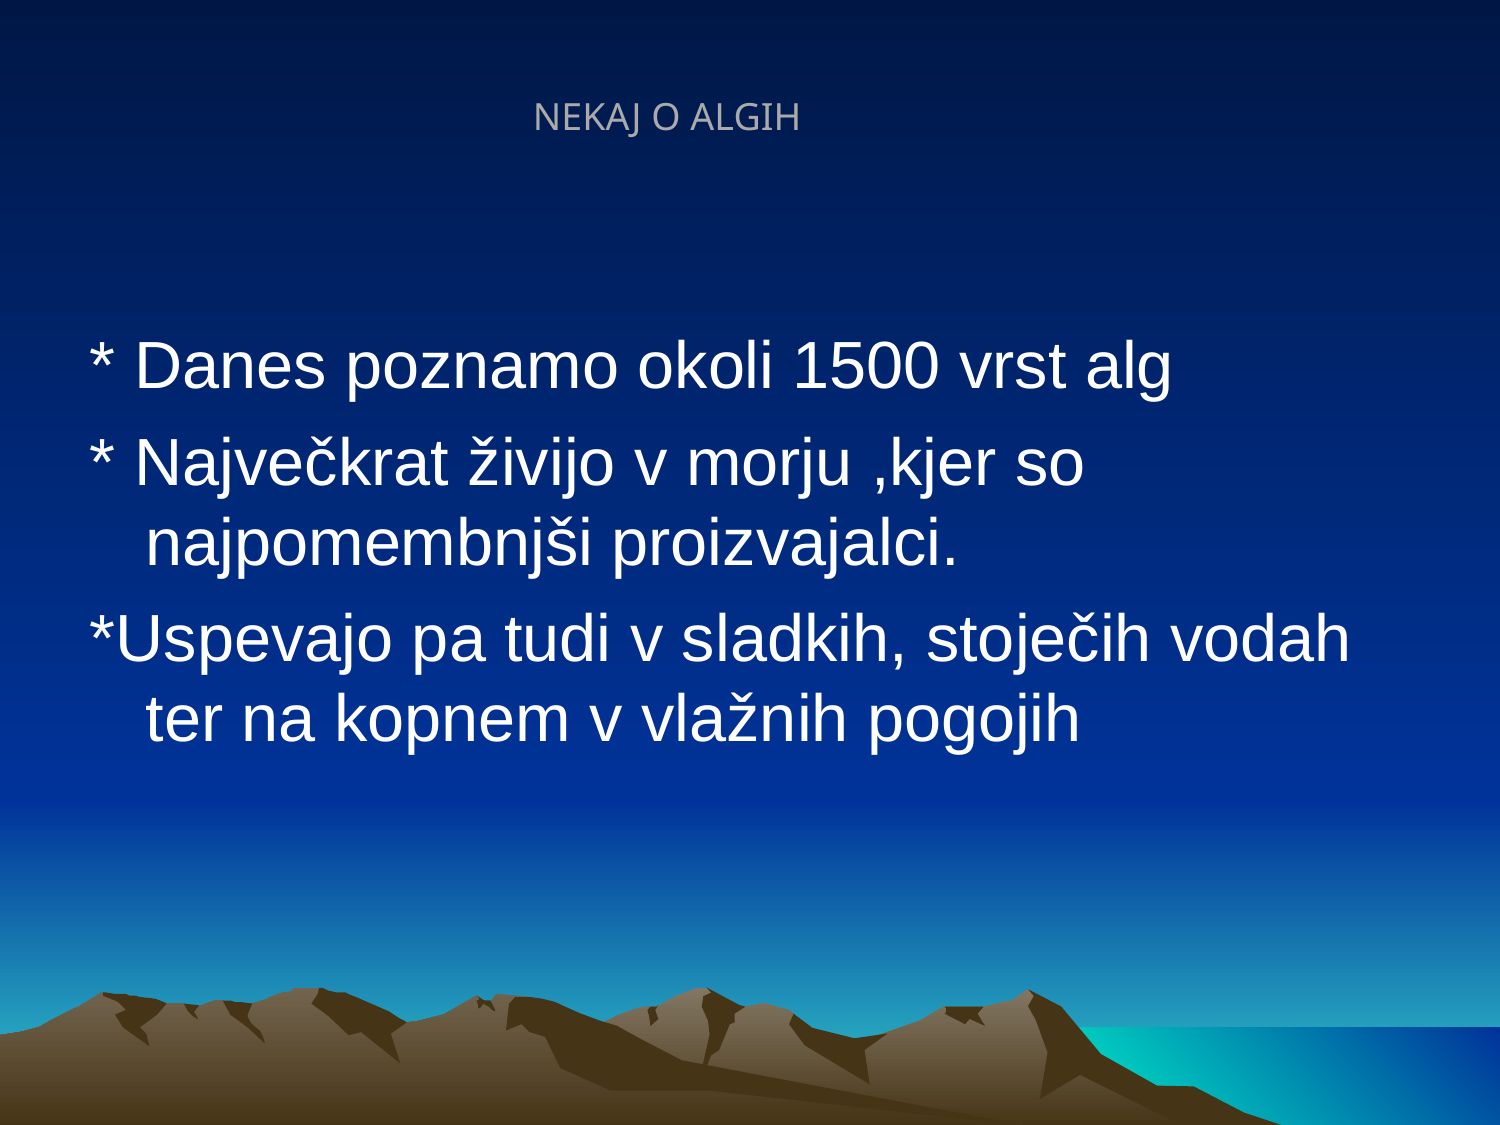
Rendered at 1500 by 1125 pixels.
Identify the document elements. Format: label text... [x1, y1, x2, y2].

list * Danes poznamo okoli 1500 vrst alg * Največkrat živijo v morju ,kjer so najpomembnjši proizvajalci. *Uspevajo pa tudi v sladkih, stoječih vodah ter na kopnem v vlažnih pogojih [75, 314, 1425, 968]
text_box NEKAJ O ALGIH [171, 42, 1164, 189]
